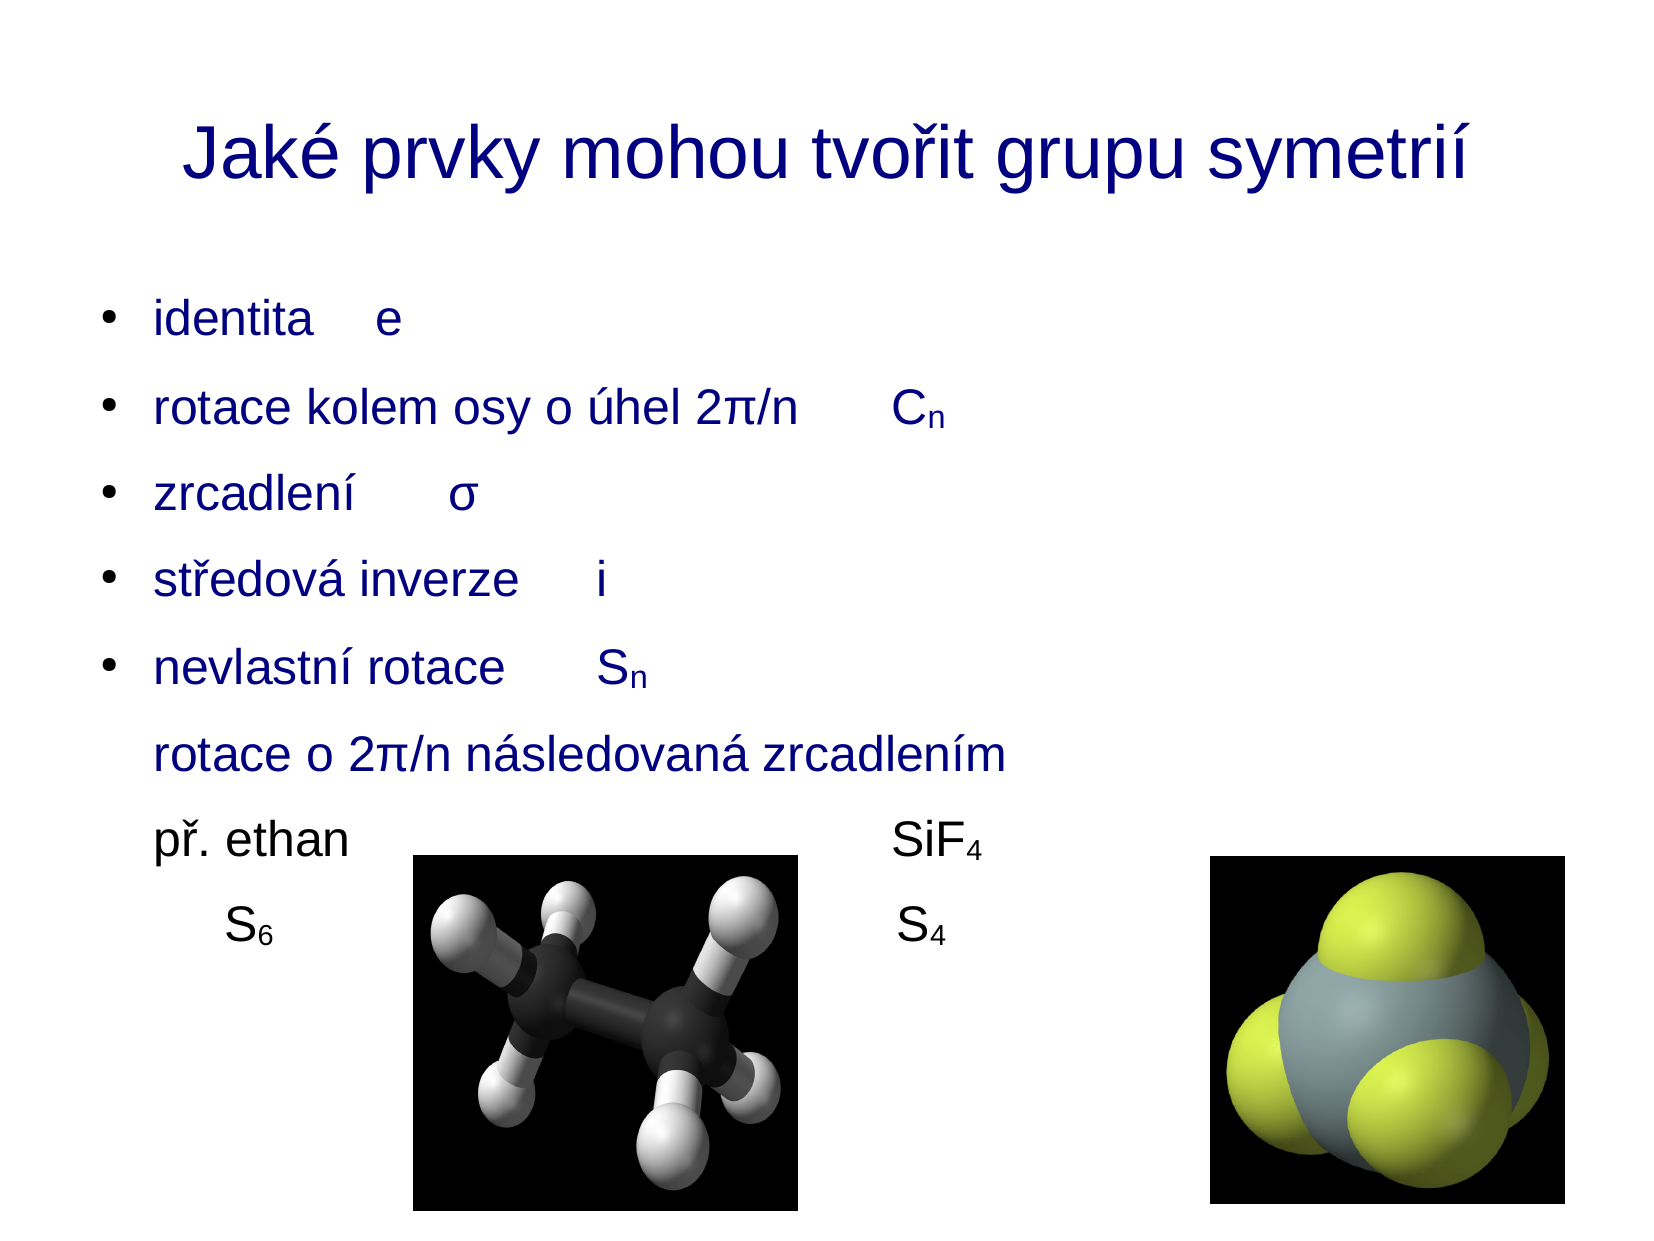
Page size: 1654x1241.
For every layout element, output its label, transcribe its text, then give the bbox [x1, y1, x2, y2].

picture [1210, 856, 1565, 1204]
list identita e rotace kolem osy o úhel 2π/n Cn zrcadlení σ středová inverze i nevlastní rotace Sn rotace o 2π/n následovaná zrcadlením př. ethan SiF4 S6 S4 [82, 290, 1571, 1094]
title Jaké prvky mohou tvořit grupu symetrií [82, 56, 1571, 250]
picture [413, 855, 798, 1211]
